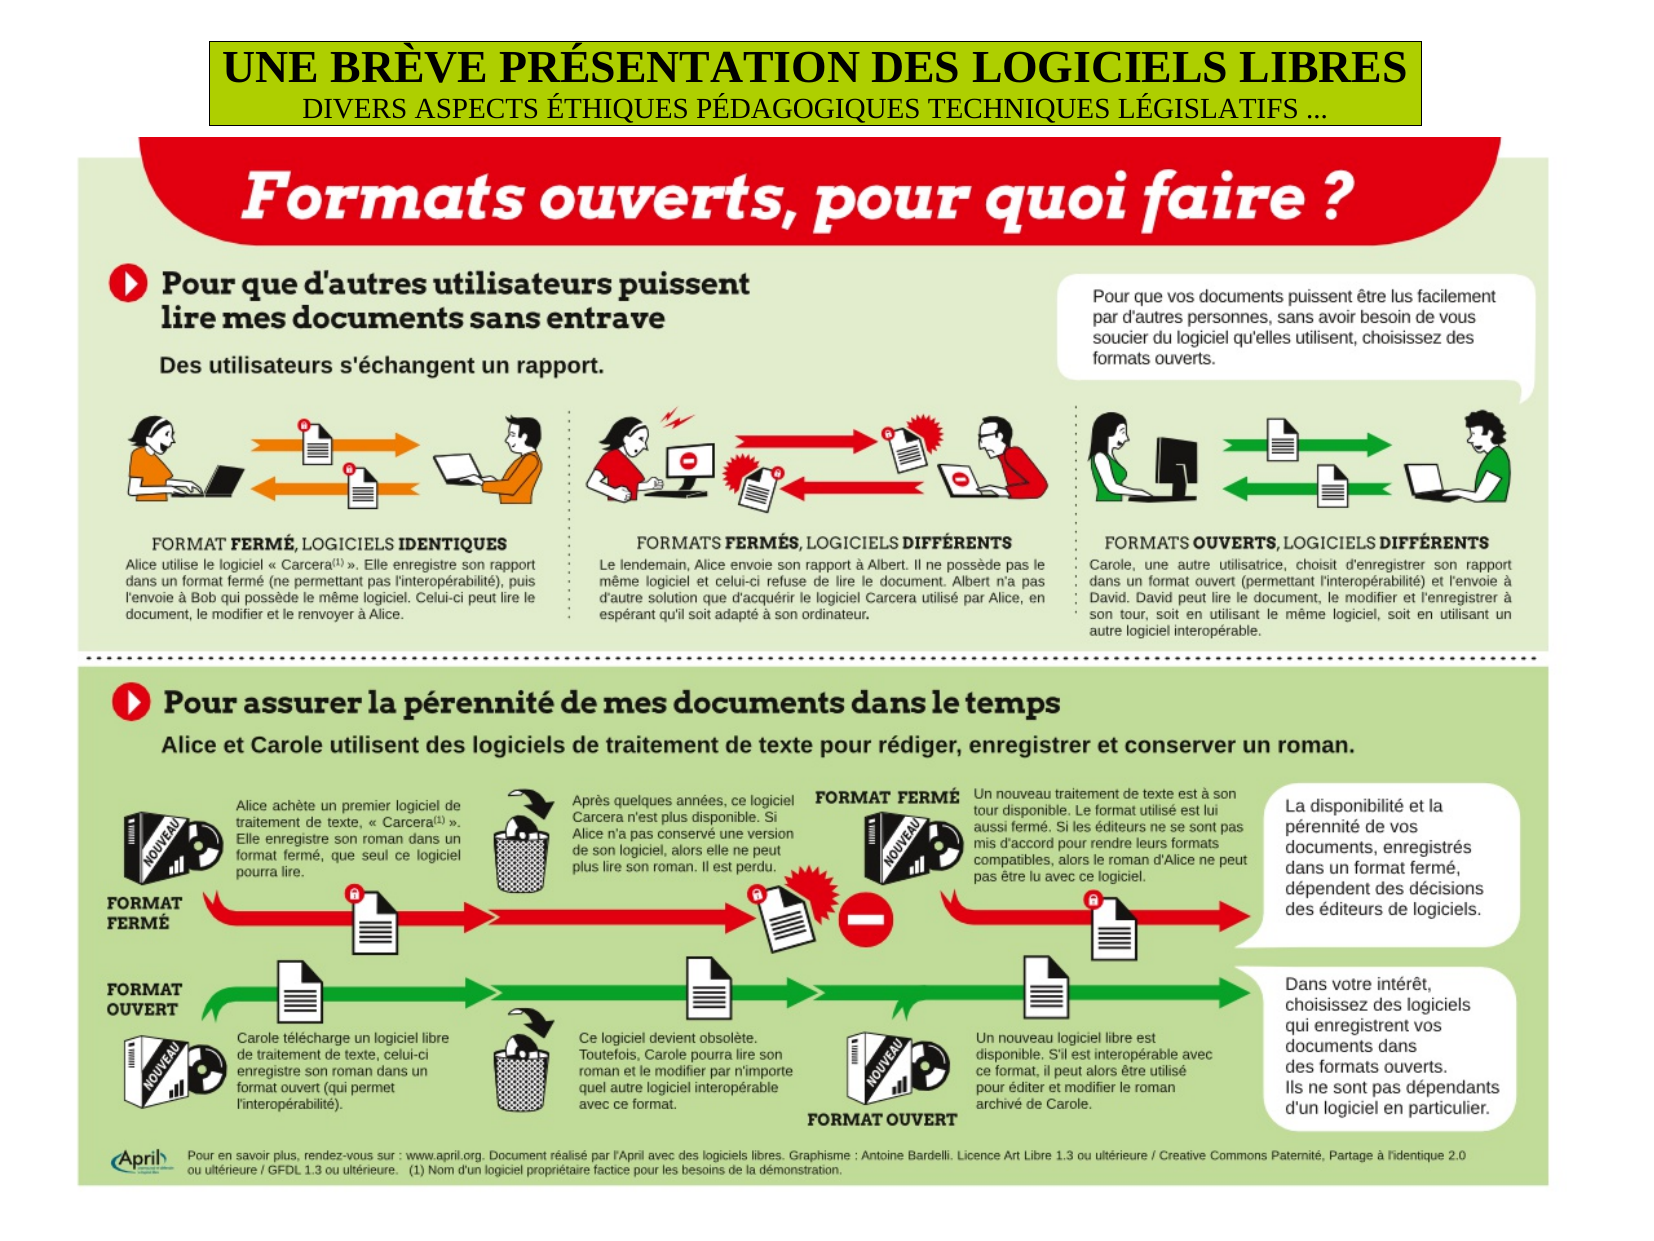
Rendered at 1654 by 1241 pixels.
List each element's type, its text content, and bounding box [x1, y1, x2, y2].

picture [57, 137, 1568, 1206]
text_box UNE BRÈVE PRÉSENTATION DES LOGICIELS LIBRES DIVERS ASPECTS ÉTHIQUES PÉDAGOGIQUES TECHNIQUES LÉGISLATIFS ... [209, 41, 1422, 126]
